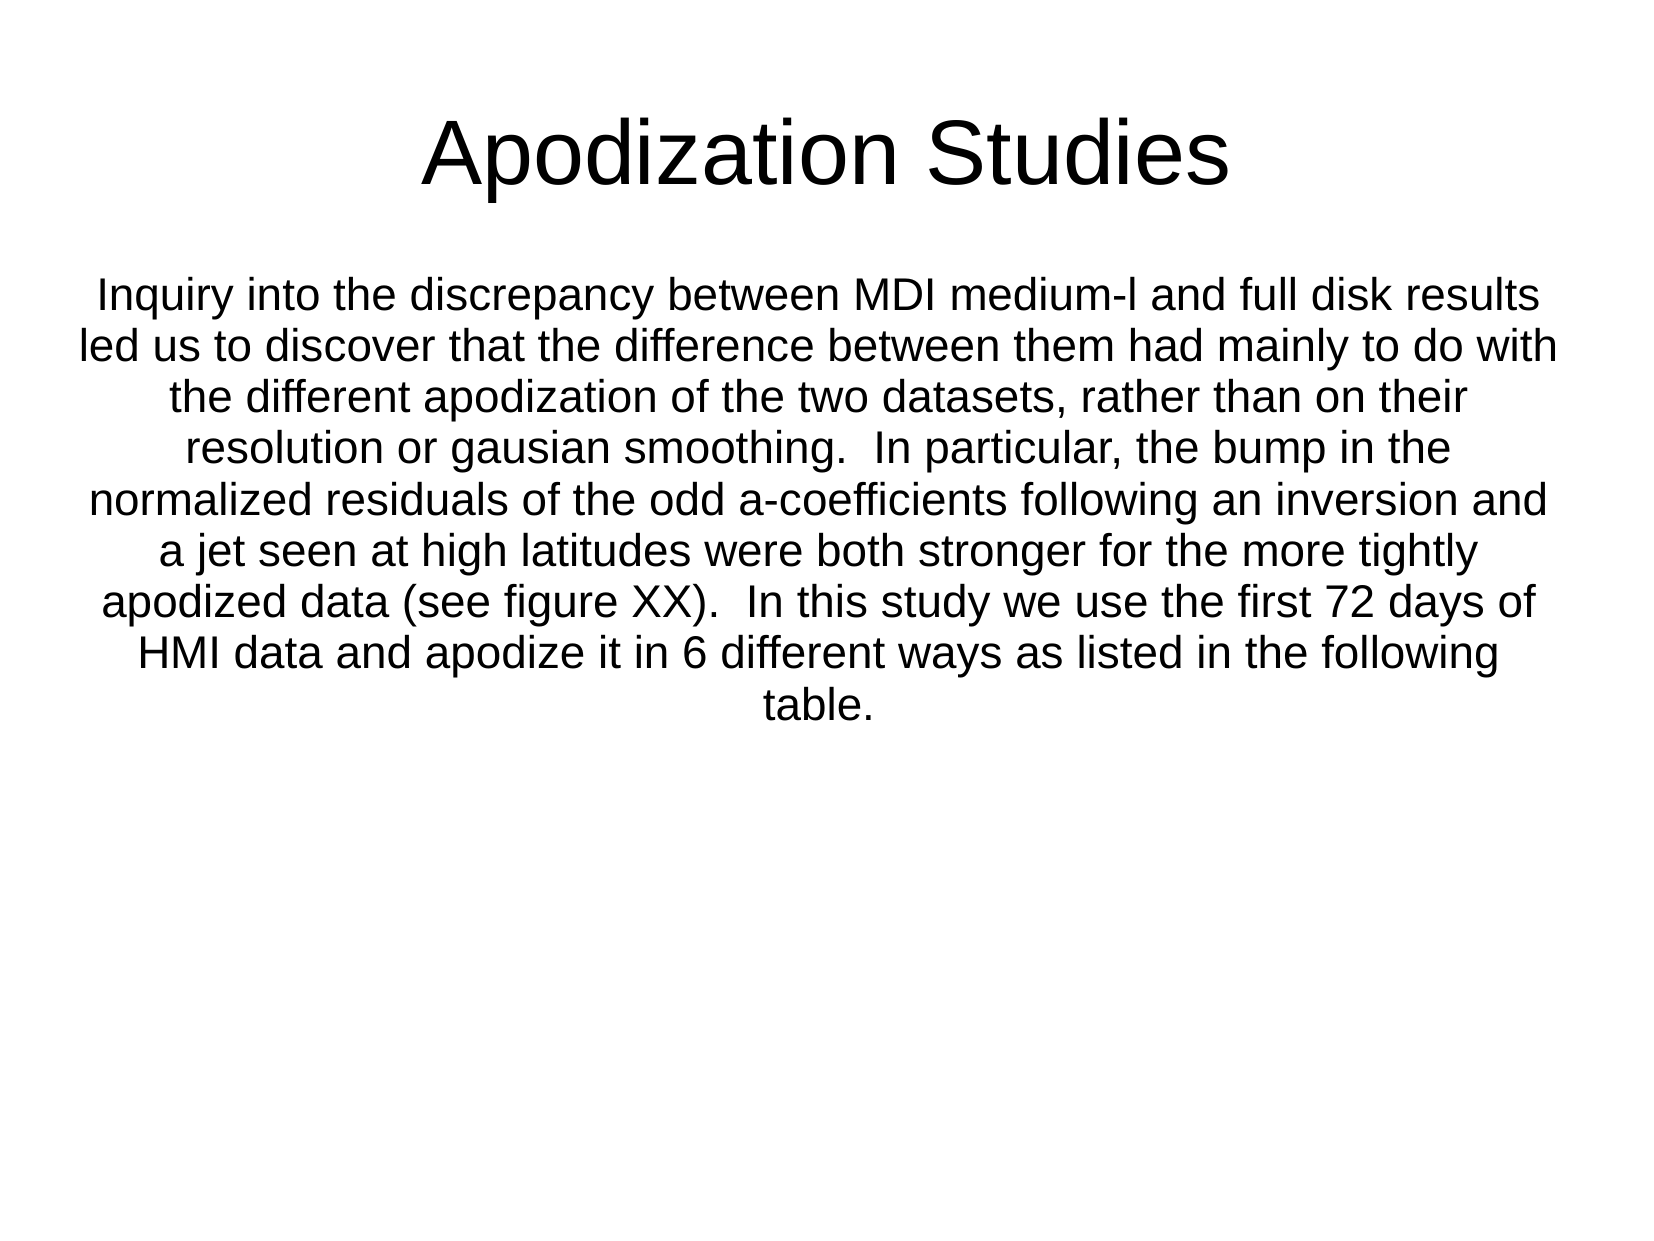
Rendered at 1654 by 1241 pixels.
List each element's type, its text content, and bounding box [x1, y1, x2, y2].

title Apodization Studies [82, 49, 1571, 257]
subtitle Inquiry into the discrepancy between MDI medium-l and full disk results led us to discover that the difference between them had mainly to do with the different apodization of the two datasets, rather than on their resolution or gausian smoothing. In particular, the bump in the normalized residuals of the odd a-coefficients following an inversion and a jet seen at high latitudes were both stronger for the more tightly apodized data (see figure XX). In this study we use the first 72 days of HMI data and apodize it in 6 different ways as listed in the following table. [75, 225, 1564, 826]
